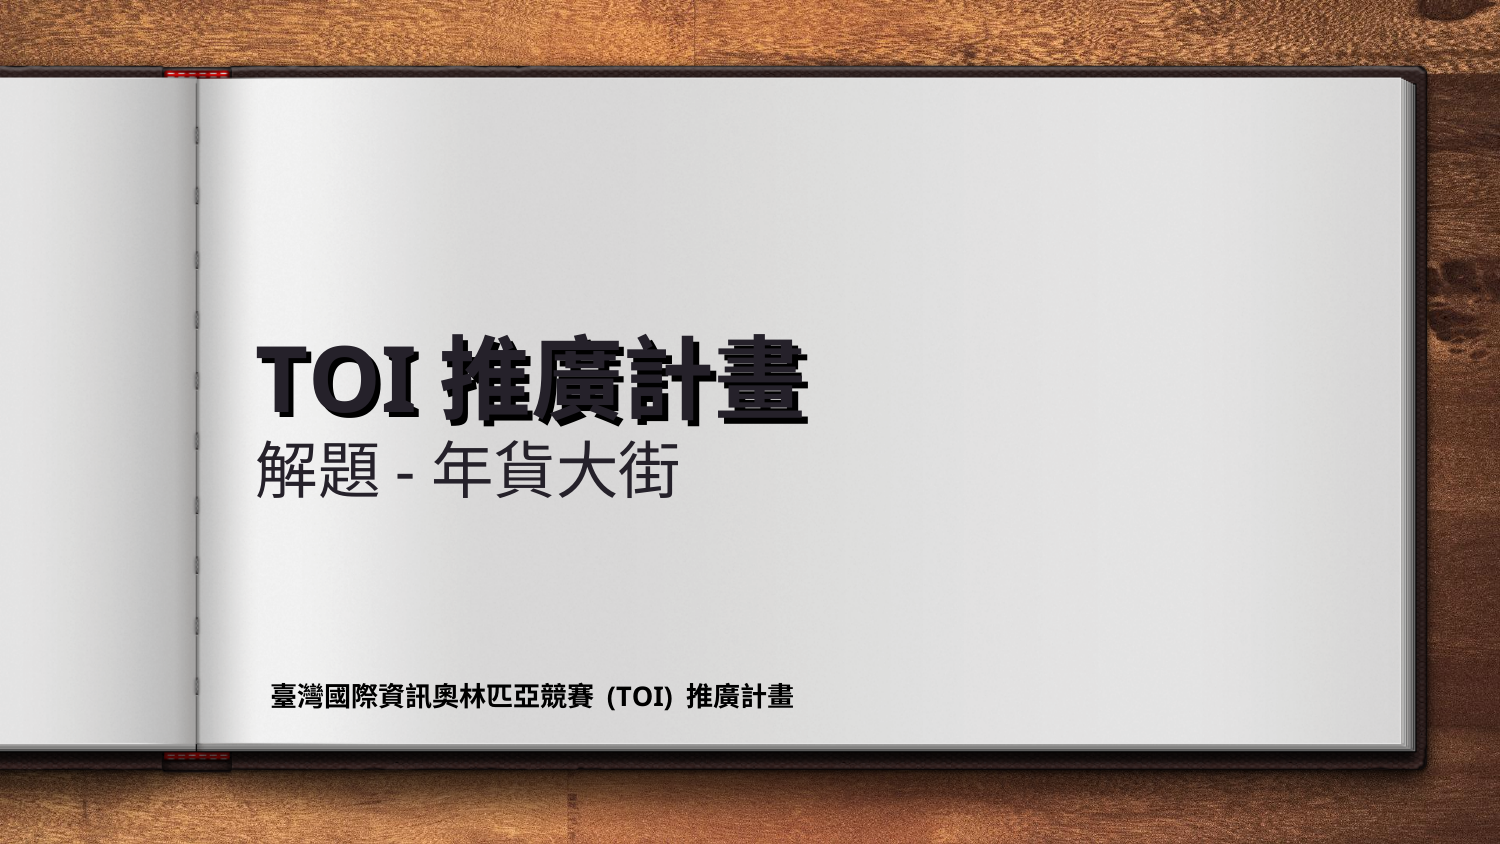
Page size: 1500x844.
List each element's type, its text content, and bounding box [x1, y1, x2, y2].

title TOI推廣計畫 解題-年貨大街 [240, 262, 894, 565]
